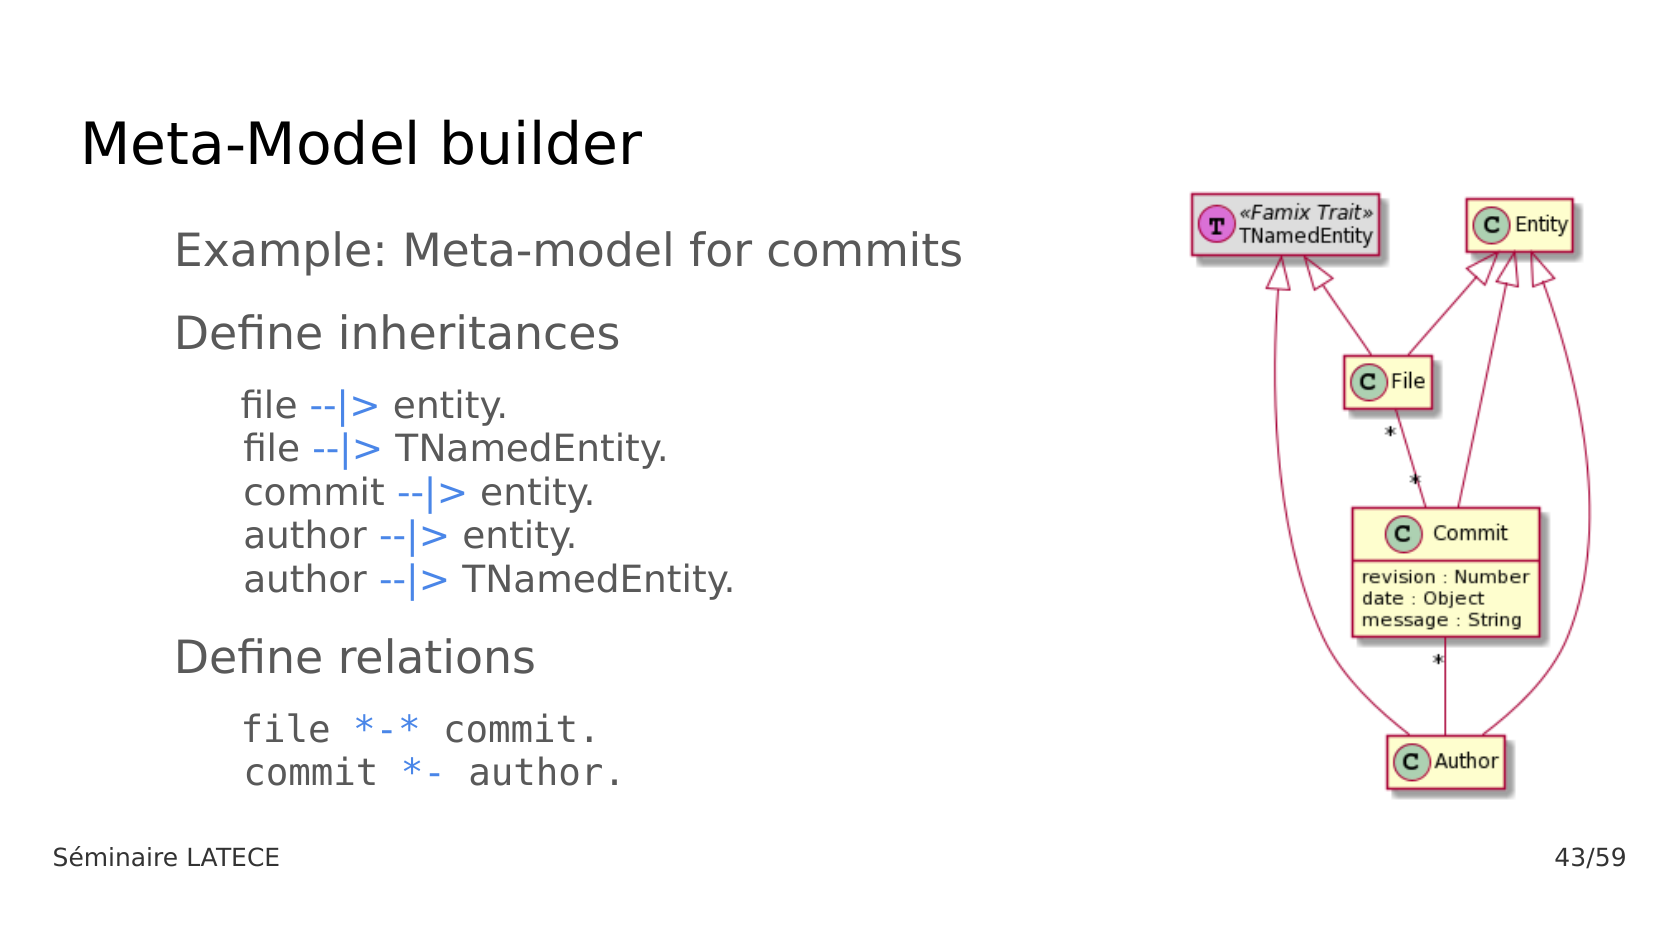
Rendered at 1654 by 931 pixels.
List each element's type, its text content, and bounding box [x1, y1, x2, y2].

title Meta-Model builder [80, 97, 1479, 192]
list Example: Meta-model for commits Define inheritances file --|> entity. file --|> TNamedEntity. commit --|> entity. author --|> entity. author --|> TNamedEntity. Define relations file *-* commit. commit *- author. [157, 223, 1180, 808]
picture [1180, 182, 1635, 818]
